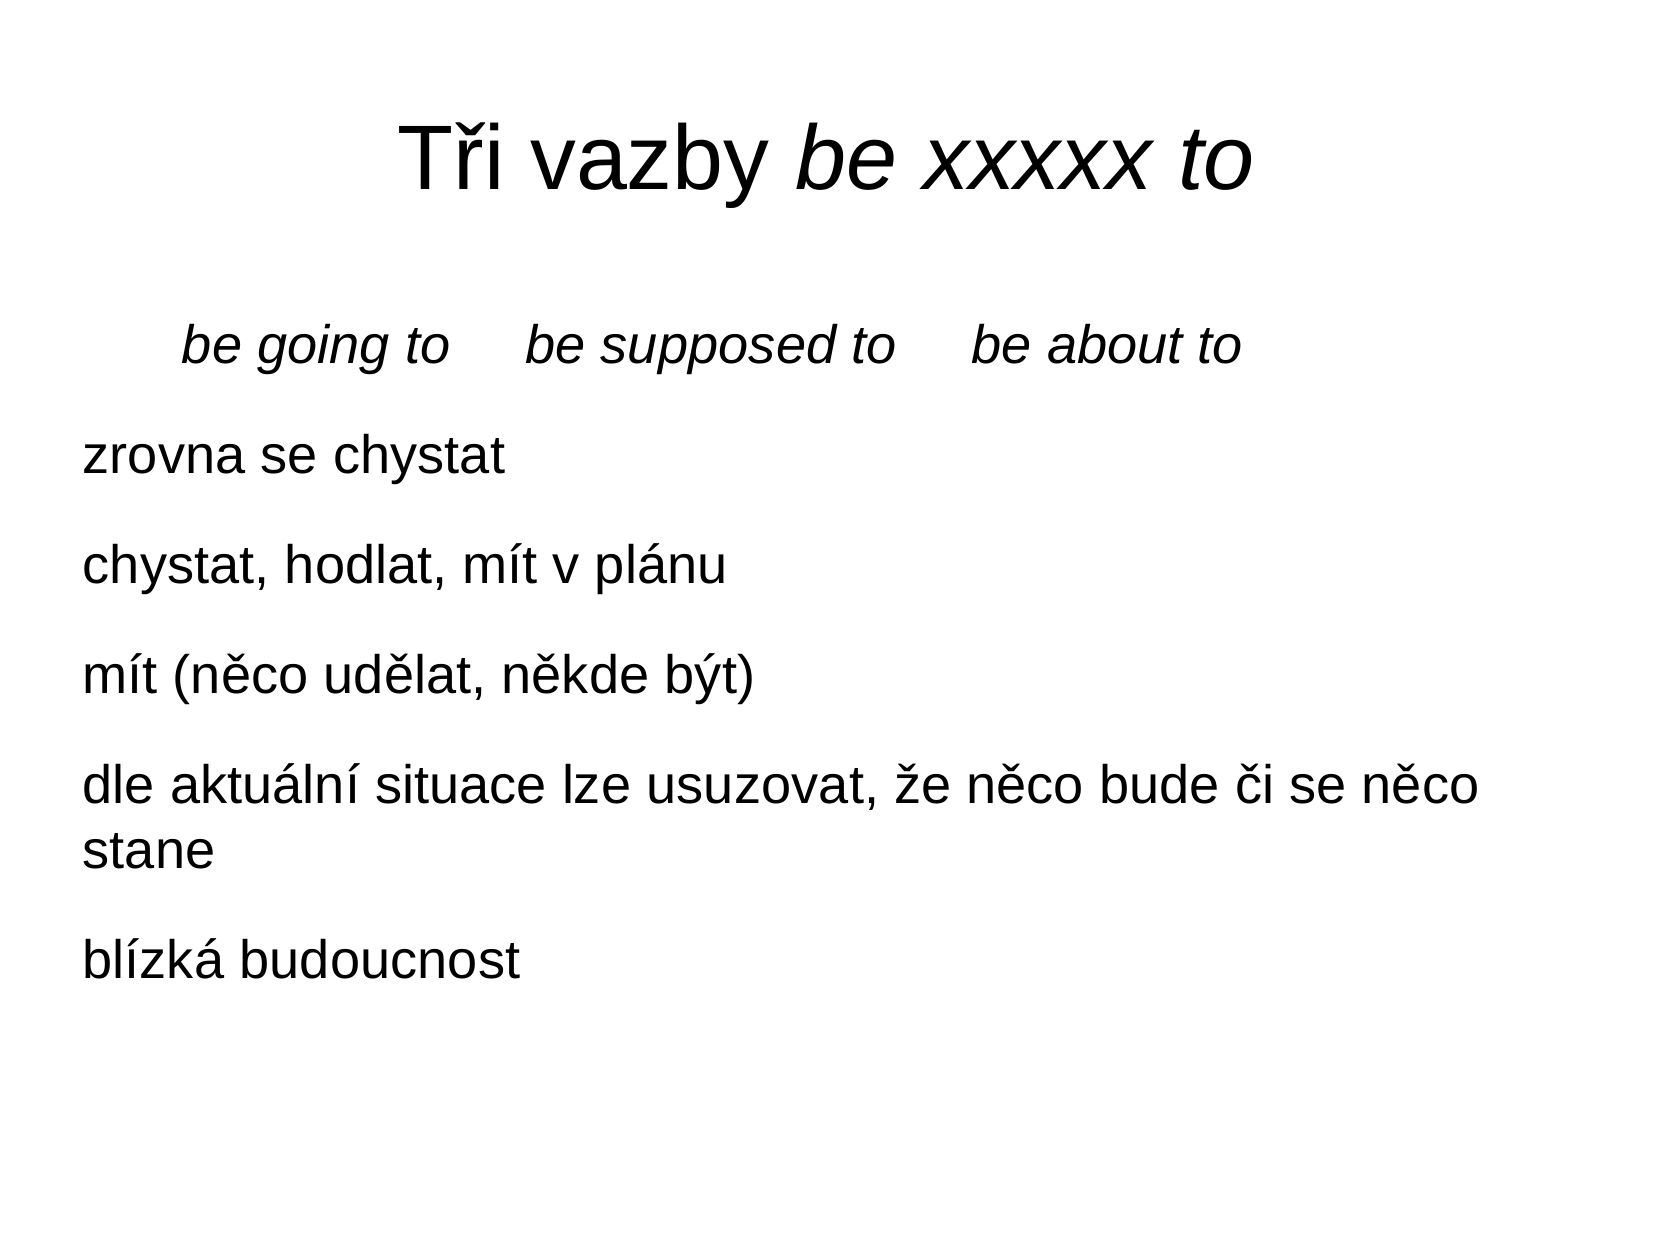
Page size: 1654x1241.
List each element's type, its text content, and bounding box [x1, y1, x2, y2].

text_box Tři vazby be xxxxx to [83, 49, 1571, 256]
text_box be going to be supposed to be about to zrovna se chystat chystat, hodlat, mít v plánu mít (něco udělat, někde být) dle aktuální situace lze usuzovat, že něco bude či se něco stane blízká budoucnost [83, 290, 1571, 1009]
